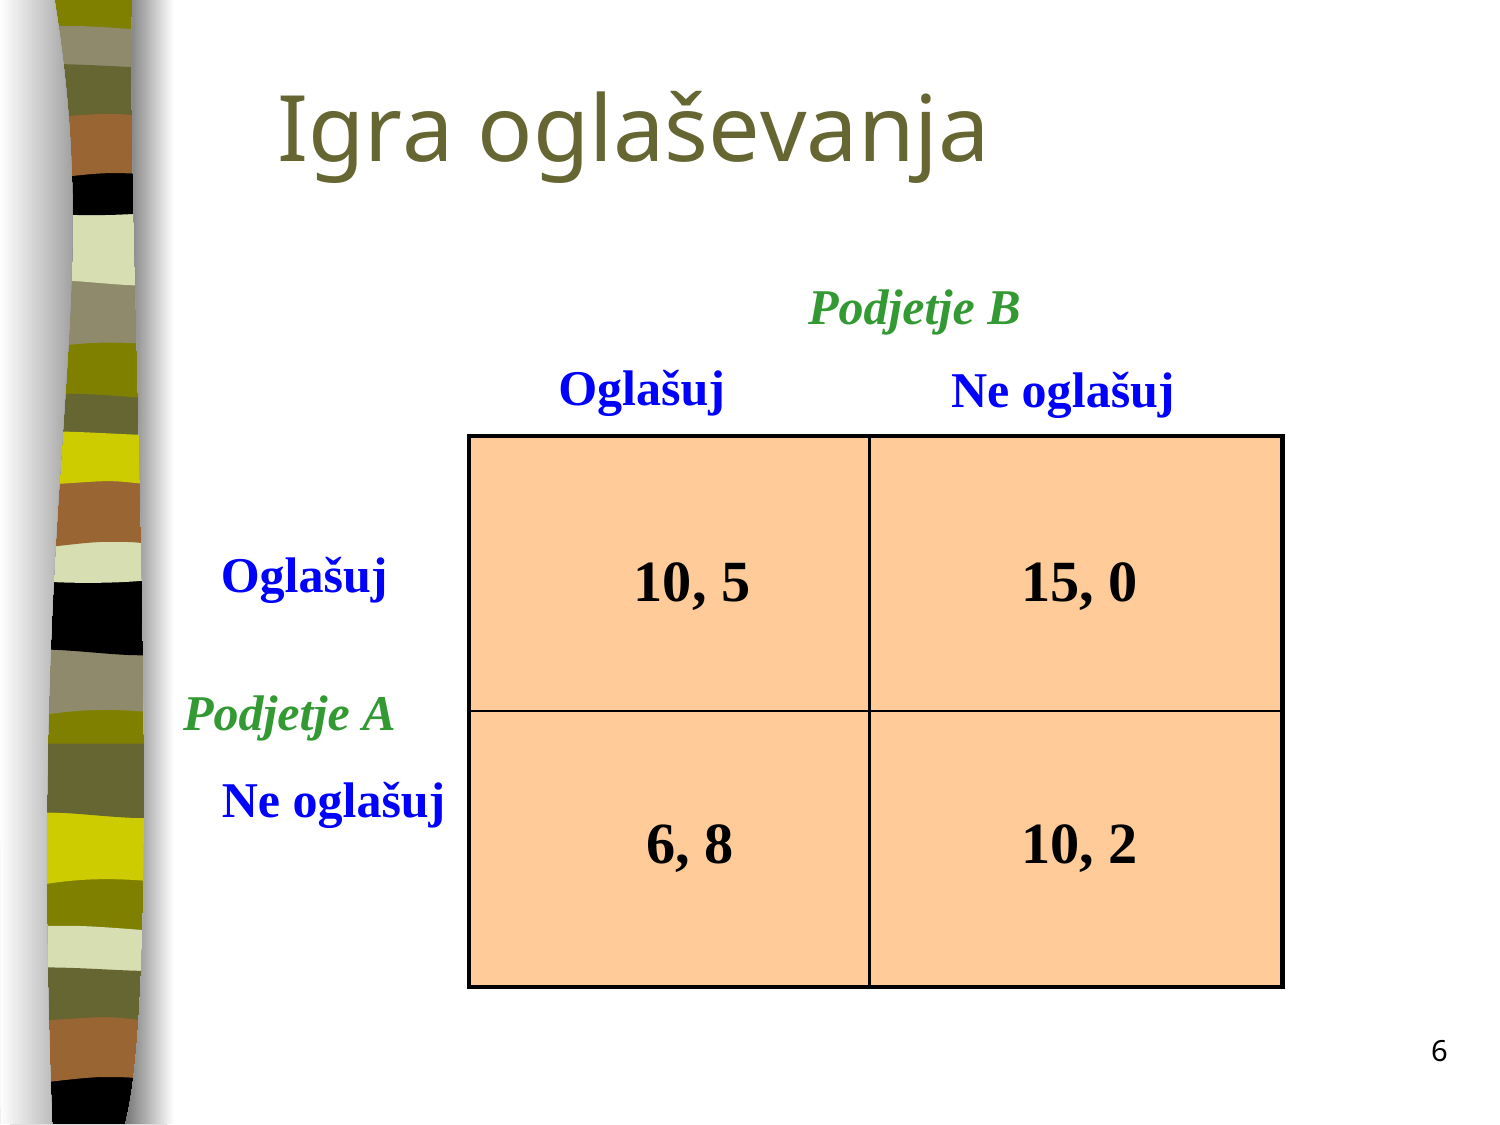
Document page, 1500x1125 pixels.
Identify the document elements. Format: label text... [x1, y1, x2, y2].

text_box 6, 8 [631, 798, 749, 883]
text_box Oglašuj [206, 535, 403, 611]
text_box Oglašuj [543, 348, 741, 423]
text_box Ne oglašuj [936, 350, 1190, 426]
text_box [469, 435, 1283, 987]
text_box 15, 0 [1006, 535, 1153, 621]
text_box 10, 5 [618, 535, 766, 621]
text_box Podjetje B [793, 267, 1036, 342]
text_box 10, 2 [1006, 798, 1153, 883]
text_box Ne oglašuj [206, 760, 461, 836]
title Igra oglaševanja [262, 0, 1500, 188]
text_box <number> [1149, 1025, 1463, 1101]
text_box Podjetje A [168, 673, 411, 748]
